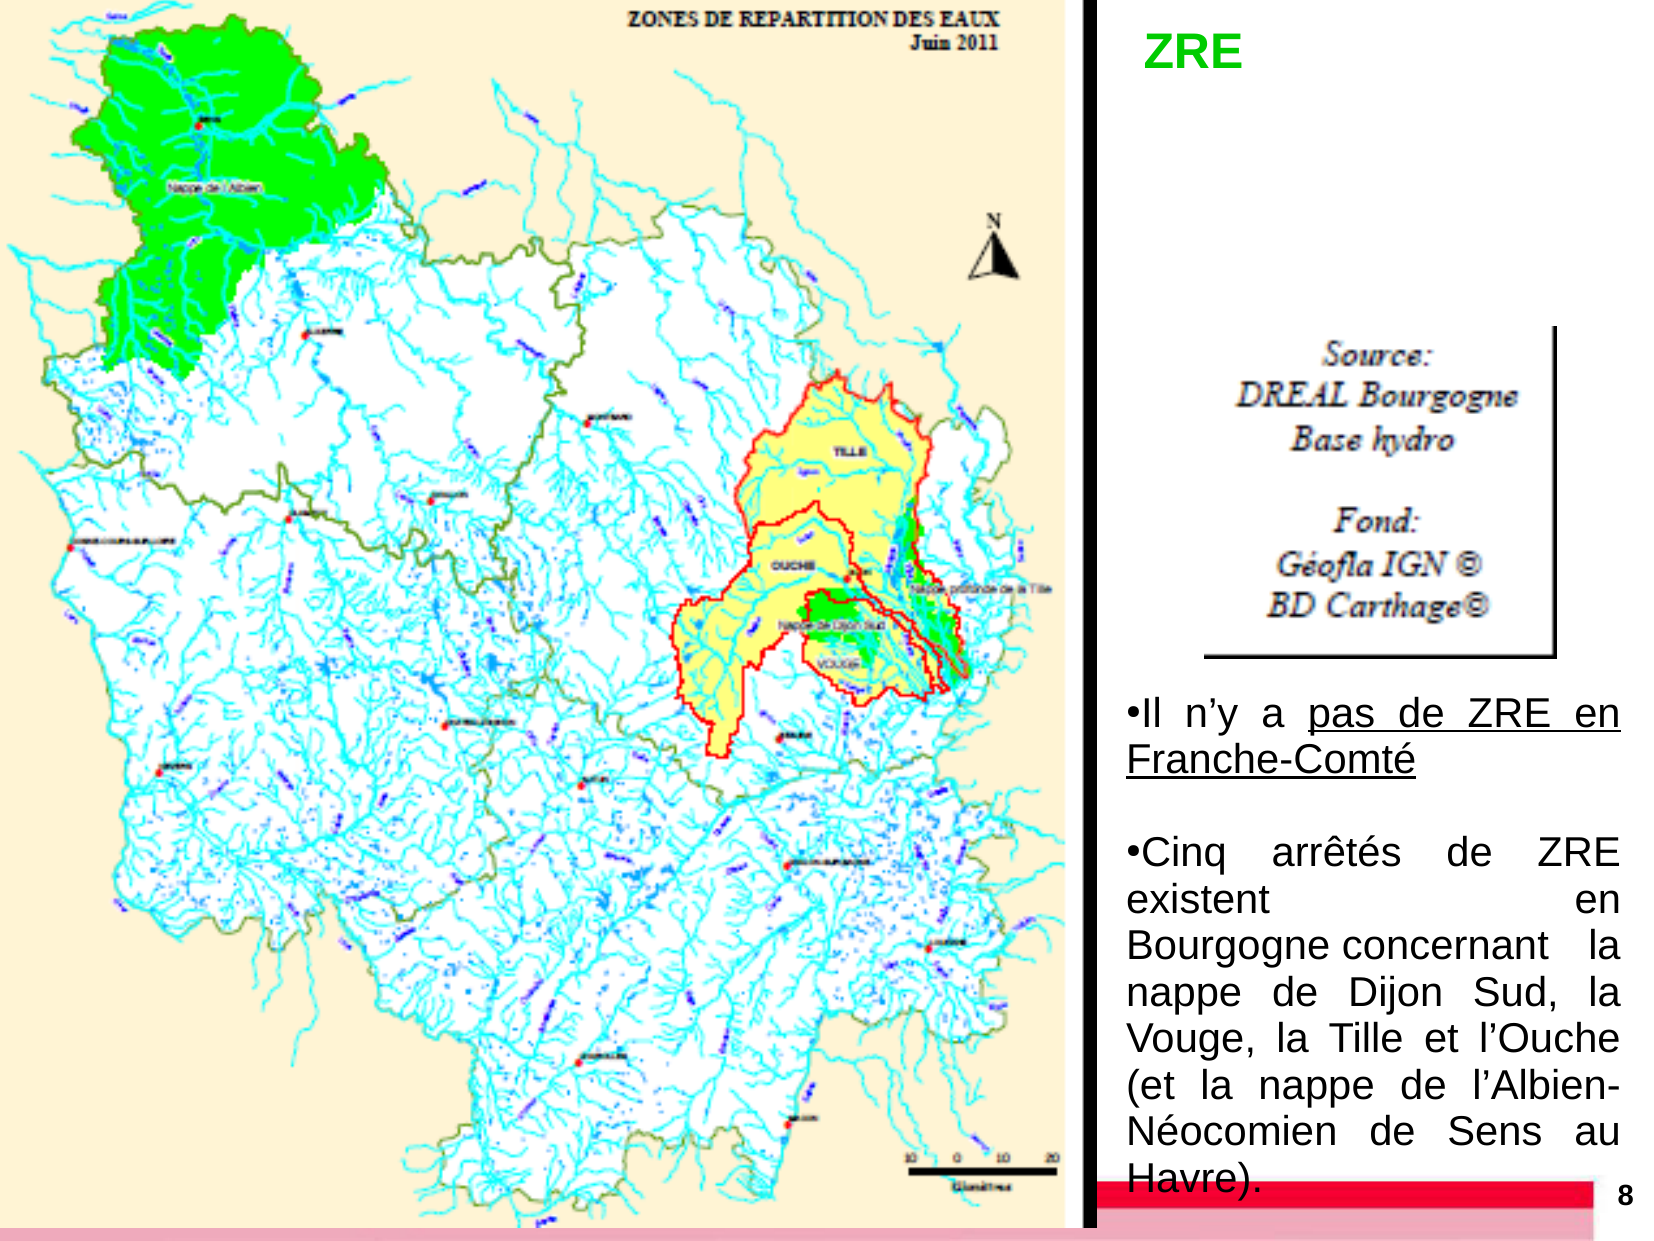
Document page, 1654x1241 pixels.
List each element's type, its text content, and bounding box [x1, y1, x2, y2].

picture [0, 0, 1653, 1241]
text_box Il n’y a pas de ZRE en Franche-Comté Cinq arrêtés de ZRE existent en Bourgogne concernant la nappe de Dijon Sud, la Vouge, la Tille et l’Ouche (et la nappe de l’Albien-Néocomien de Sens au Havre). [1111, 682, 1636, 1209]
text_box ZRE [1128, 15, 1608, 88]
